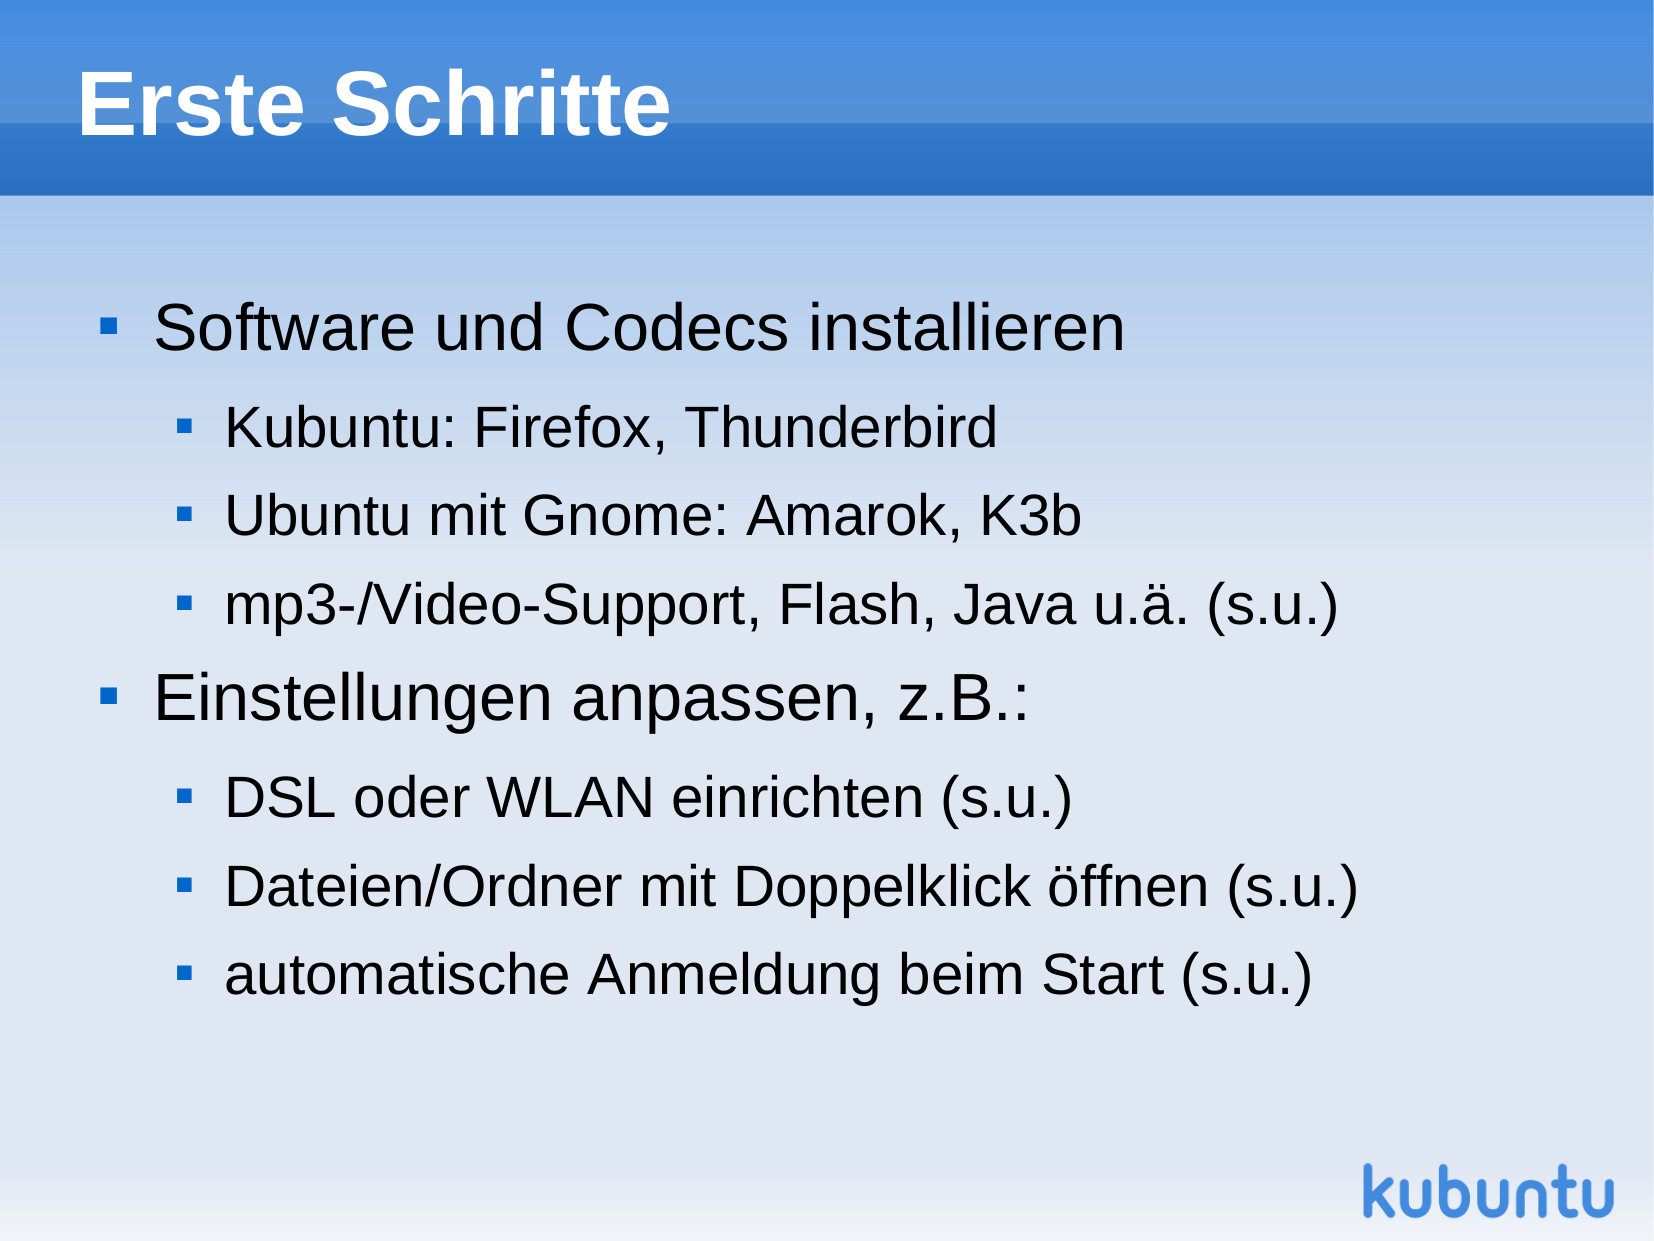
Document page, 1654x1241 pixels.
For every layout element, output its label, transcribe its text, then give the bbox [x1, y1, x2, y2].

title Erste Schritte [76, 0, 1565, 208]
list Software und Codecs installieren Kubuntu: Firefox, Thunderbird Ubuntu mit Gnome: Amarok, K3b mp3-/Video-Support, Flash, Java u.ä. (s.u.) Einstellungen anpassen, z.B.: DSL oder WLAN einrichten (s.u.) Dateien/Ordner mit Doppelklick öffnen (s.u.) automatische Anmeldung beim Start (s.u.) [82, 290, 1571, 1094]
picture [0, 0, 1654, 1241]
